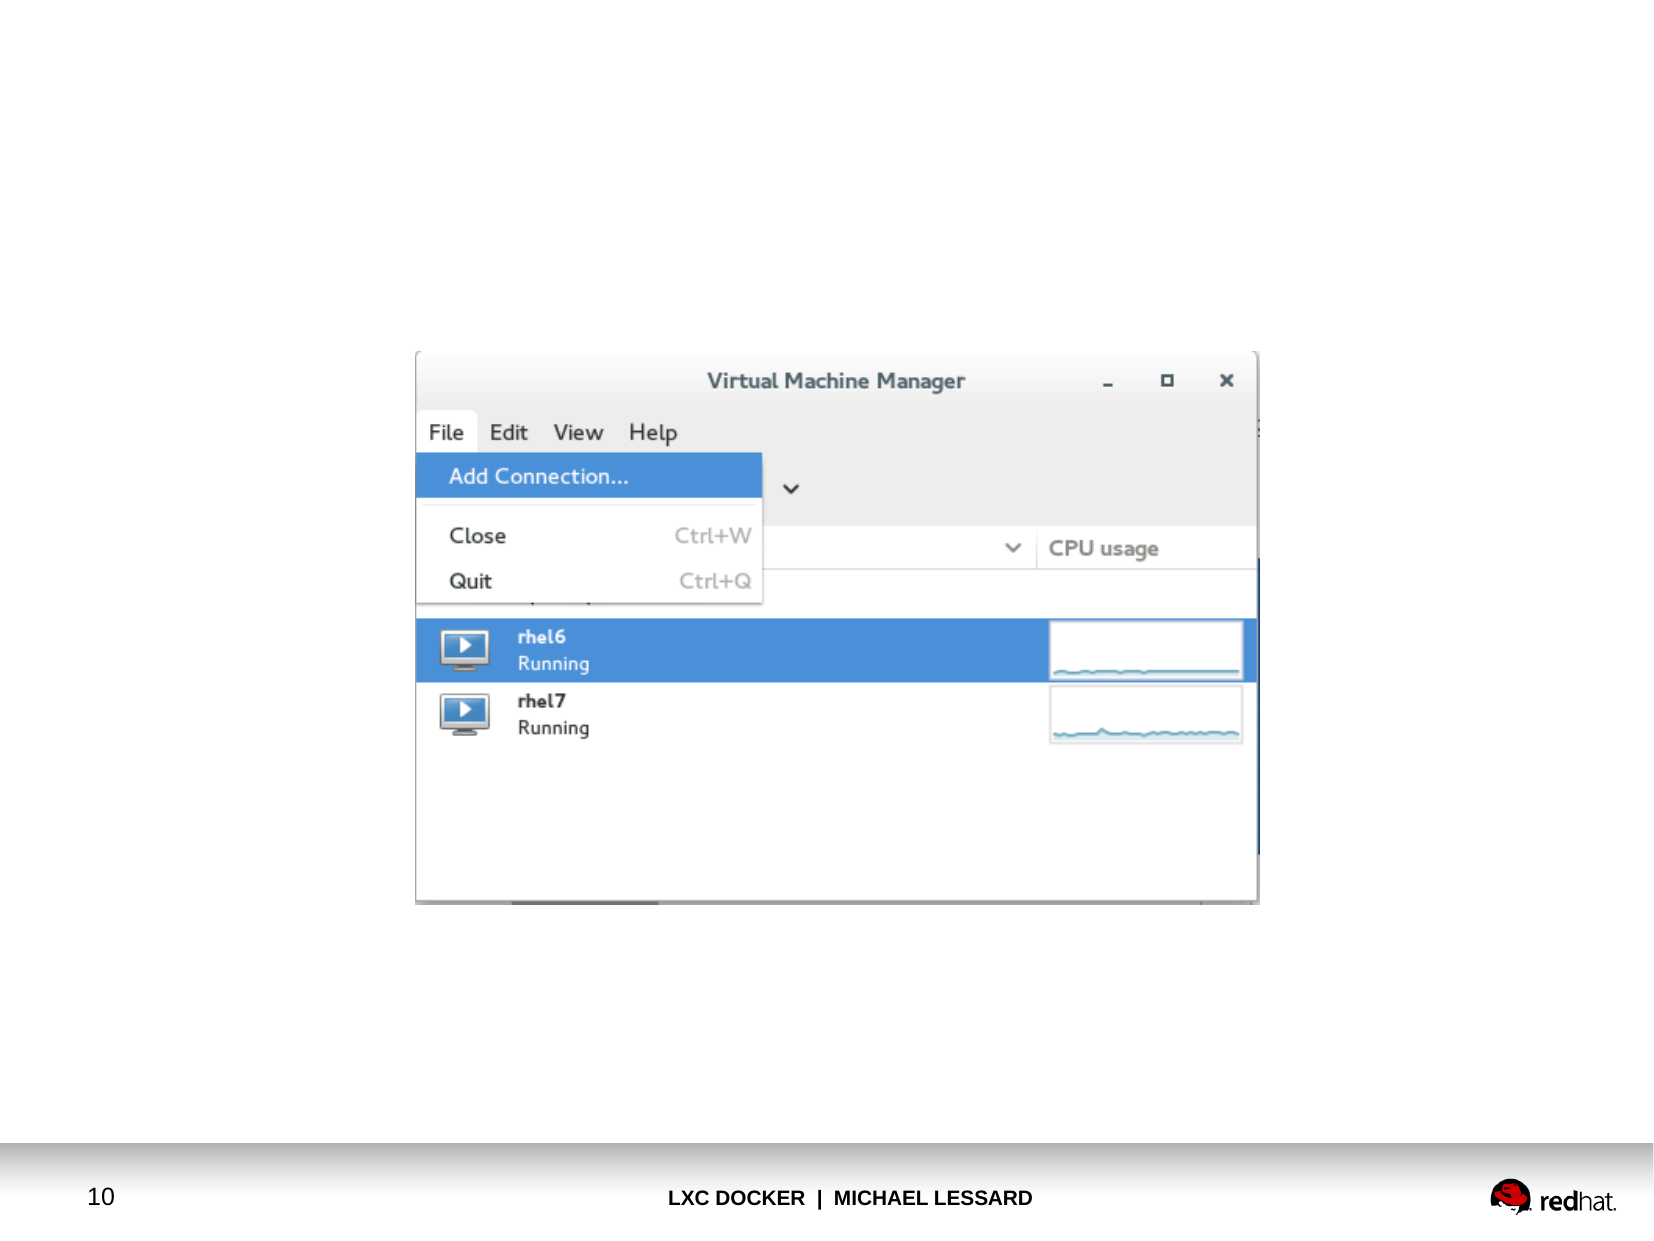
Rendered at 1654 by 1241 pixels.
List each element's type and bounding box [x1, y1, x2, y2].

picture [415, 351, 1260, 905]
picture [0, 1143, 1654, 1241]
